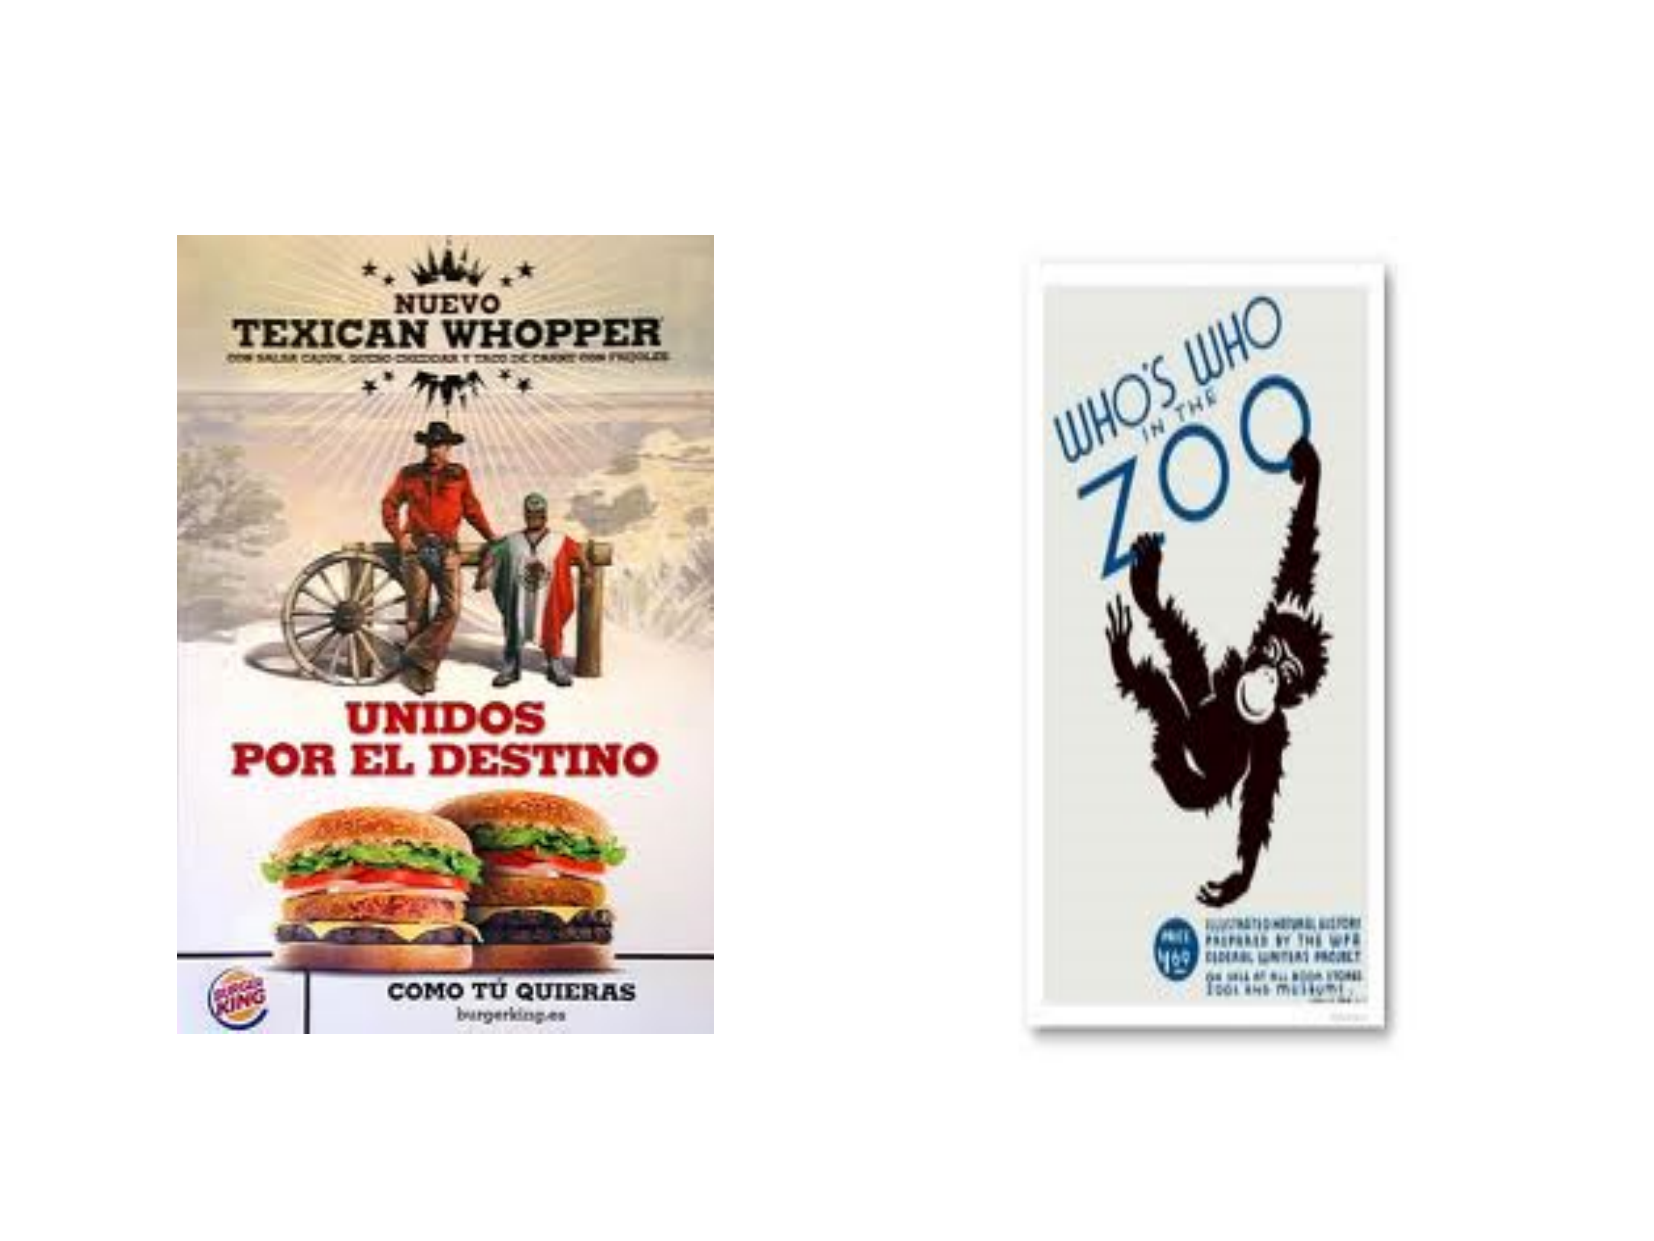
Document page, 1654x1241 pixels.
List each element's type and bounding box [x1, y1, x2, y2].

picture [915, 236, 1506, 1063]
picture [177, 235, 714, 1034]
